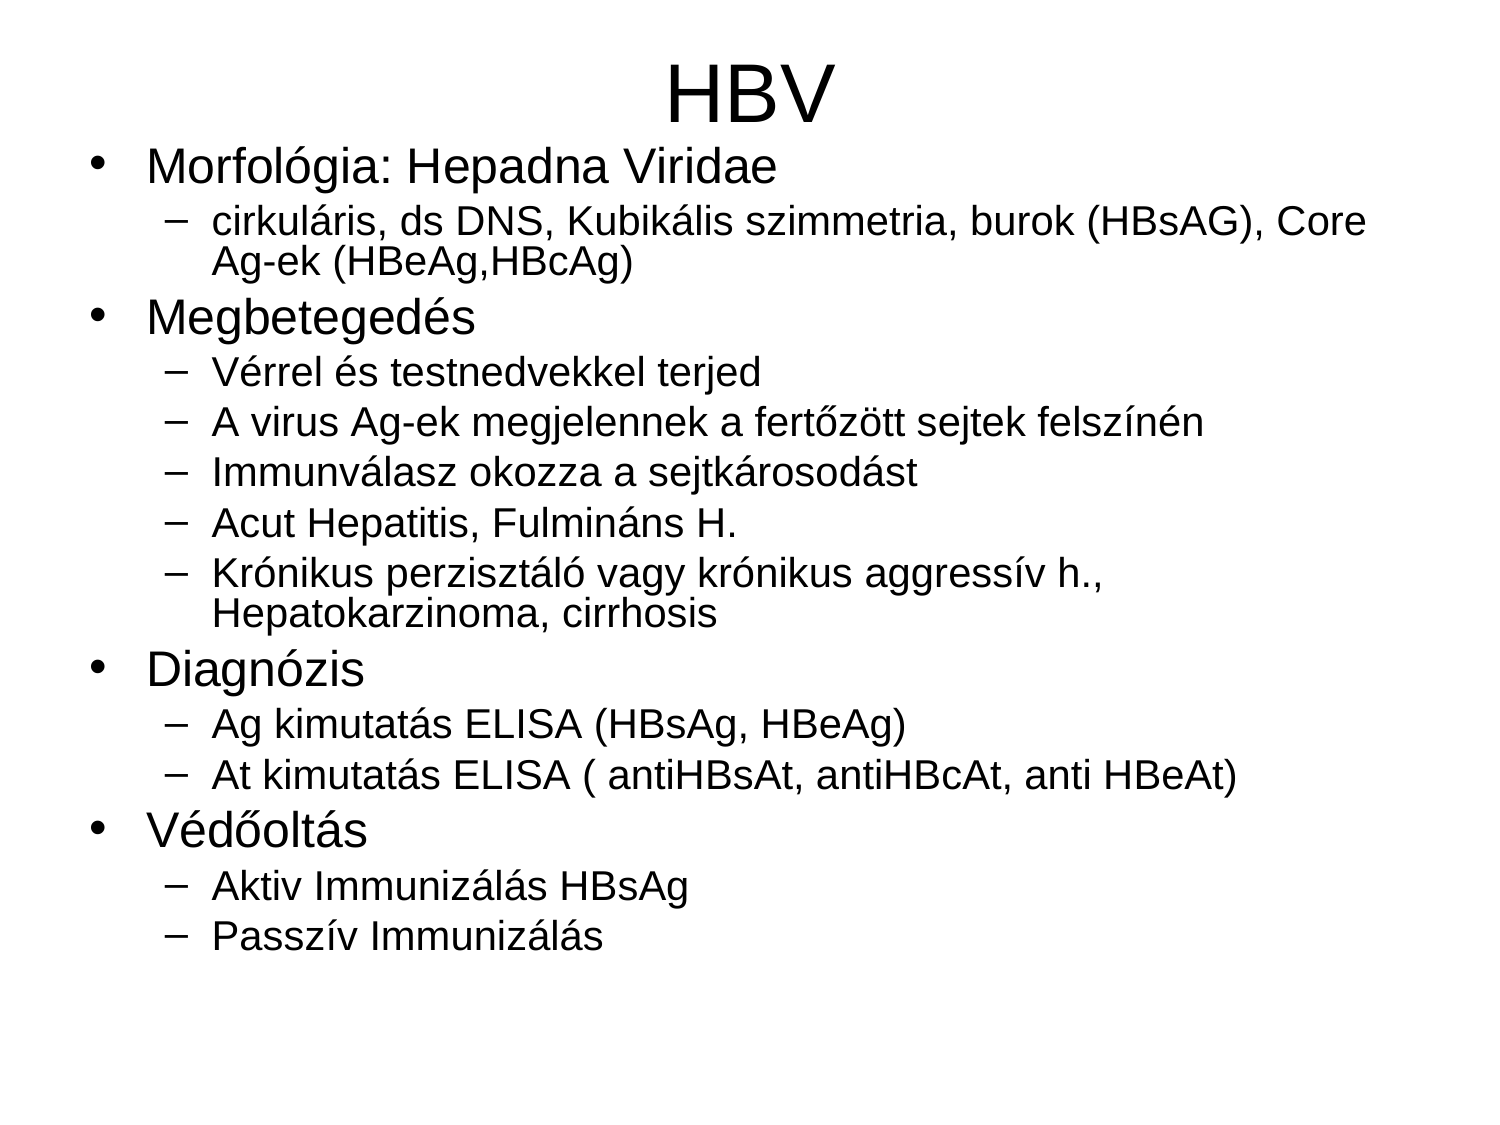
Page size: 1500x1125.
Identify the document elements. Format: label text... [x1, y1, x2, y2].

list Morfológia: Hepadna Viridae cirkuláris, ds DNS, Kubikális szimmetria, burok (HBsAG), Core Ag-ek (HBeAg,HBcAg) Megbetegedés Vérrel és testnedvekkel terjed A virus Ag-ek megjelennek a fertőzött sejtek felszínén Immunválasz okozza a sejtkárosodást Acut Hepatitis, Fulmináns H. Krónikus perzisztáló vagy krónikus aggressív h., Hepatokarzinoma, cirrhosis Diagnózis Ag kimutatás ELISA (HBsAg, HBeAg) At kimutatás ELISA ( antiHBsAt, antiHBcAt, anti HBeAt) Védőoltás Aktiv Immunizálás HBsAg Passzív Immunizálás [75, 137, 1426, 1005]
title HBV [75, 31, 1426, 137]
